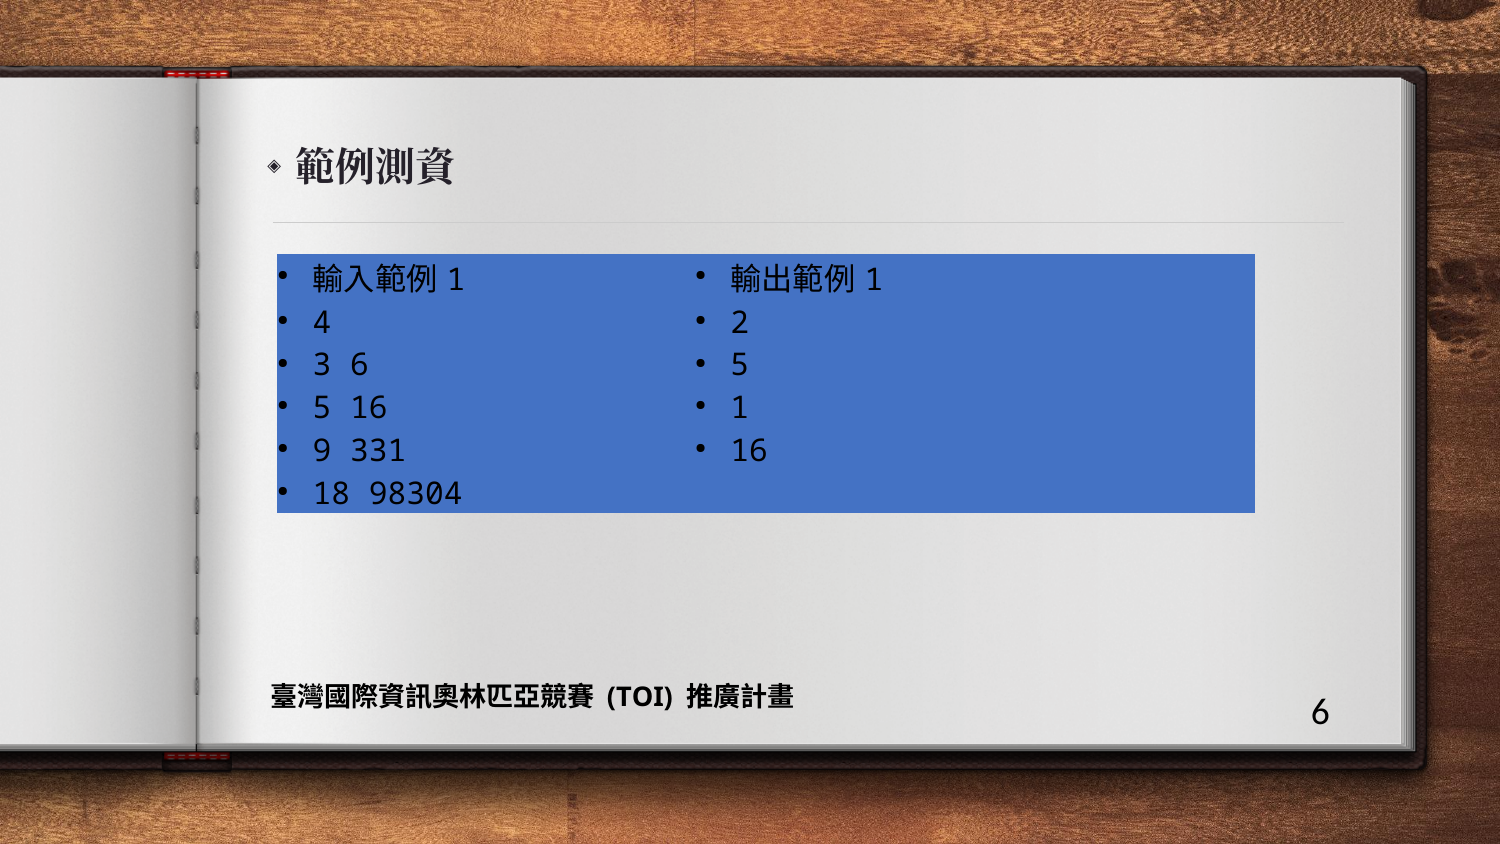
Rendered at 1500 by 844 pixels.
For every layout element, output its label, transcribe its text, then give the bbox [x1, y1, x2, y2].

list 範例測資 [252, 126, 1194, 205]
text_box [1295, 672, 1386, 737]
table_header 輸入範例1 4 3 6 5 16 9 331 18 98304 [277, 254, 695, 513]
table_header 輸出範例1 2 5 1 16 [695, 254, 1255, 513]
